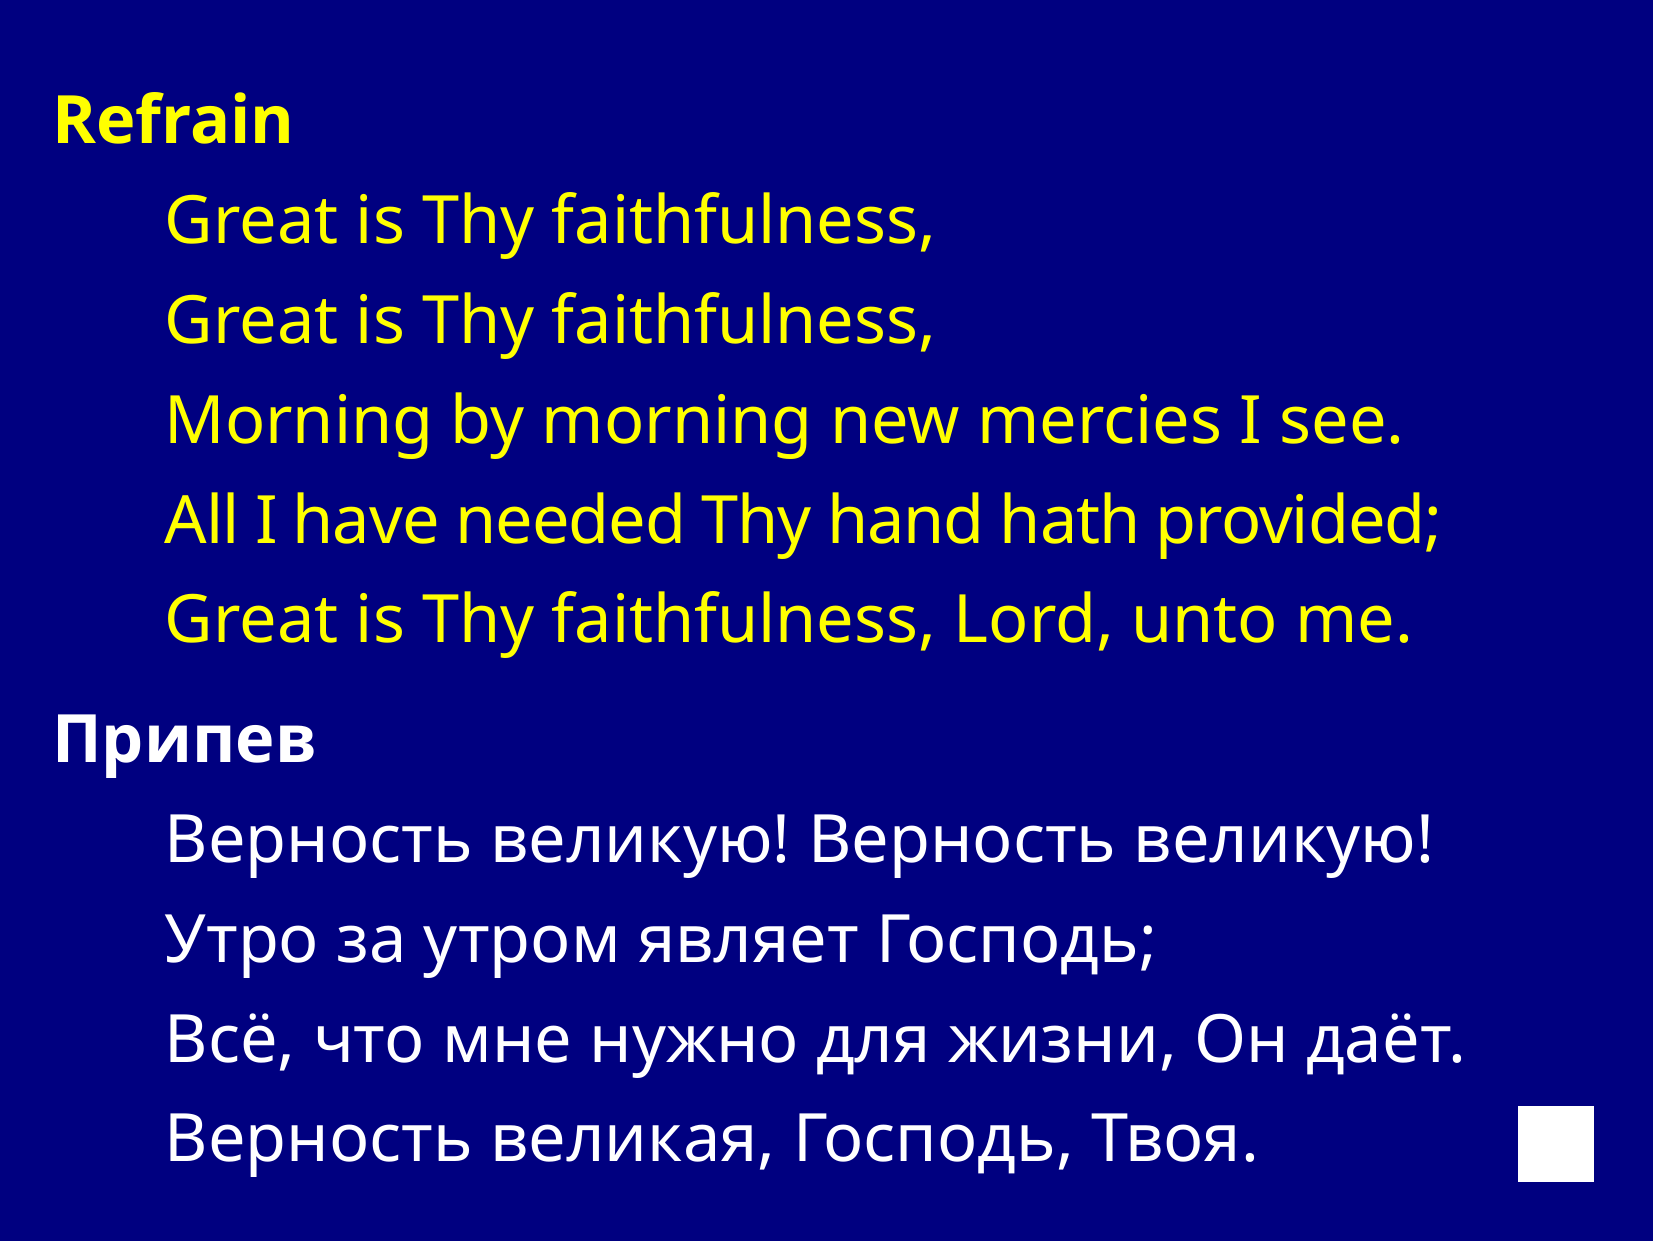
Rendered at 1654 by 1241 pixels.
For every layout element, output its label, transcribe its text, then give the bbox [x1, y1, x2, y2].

text_box [1518, 1163, 1594, 1182]
text_box Припев Верность великую! Верность великую! Утро за утром являет Господь; Всё, что мне нужно для жизни, Он даёт. Верность великая, Господь, Твоя. [37, 675, 1653, 1163]
text_box Refrain Great is Thy faithfulness, Great is Thy faithfulness, Morning by morning new mercies I see. All I have needed Thy hand hath provided; Great is Thy faithfulness, Lord, unto me. [37, 56, 1653, 675]
